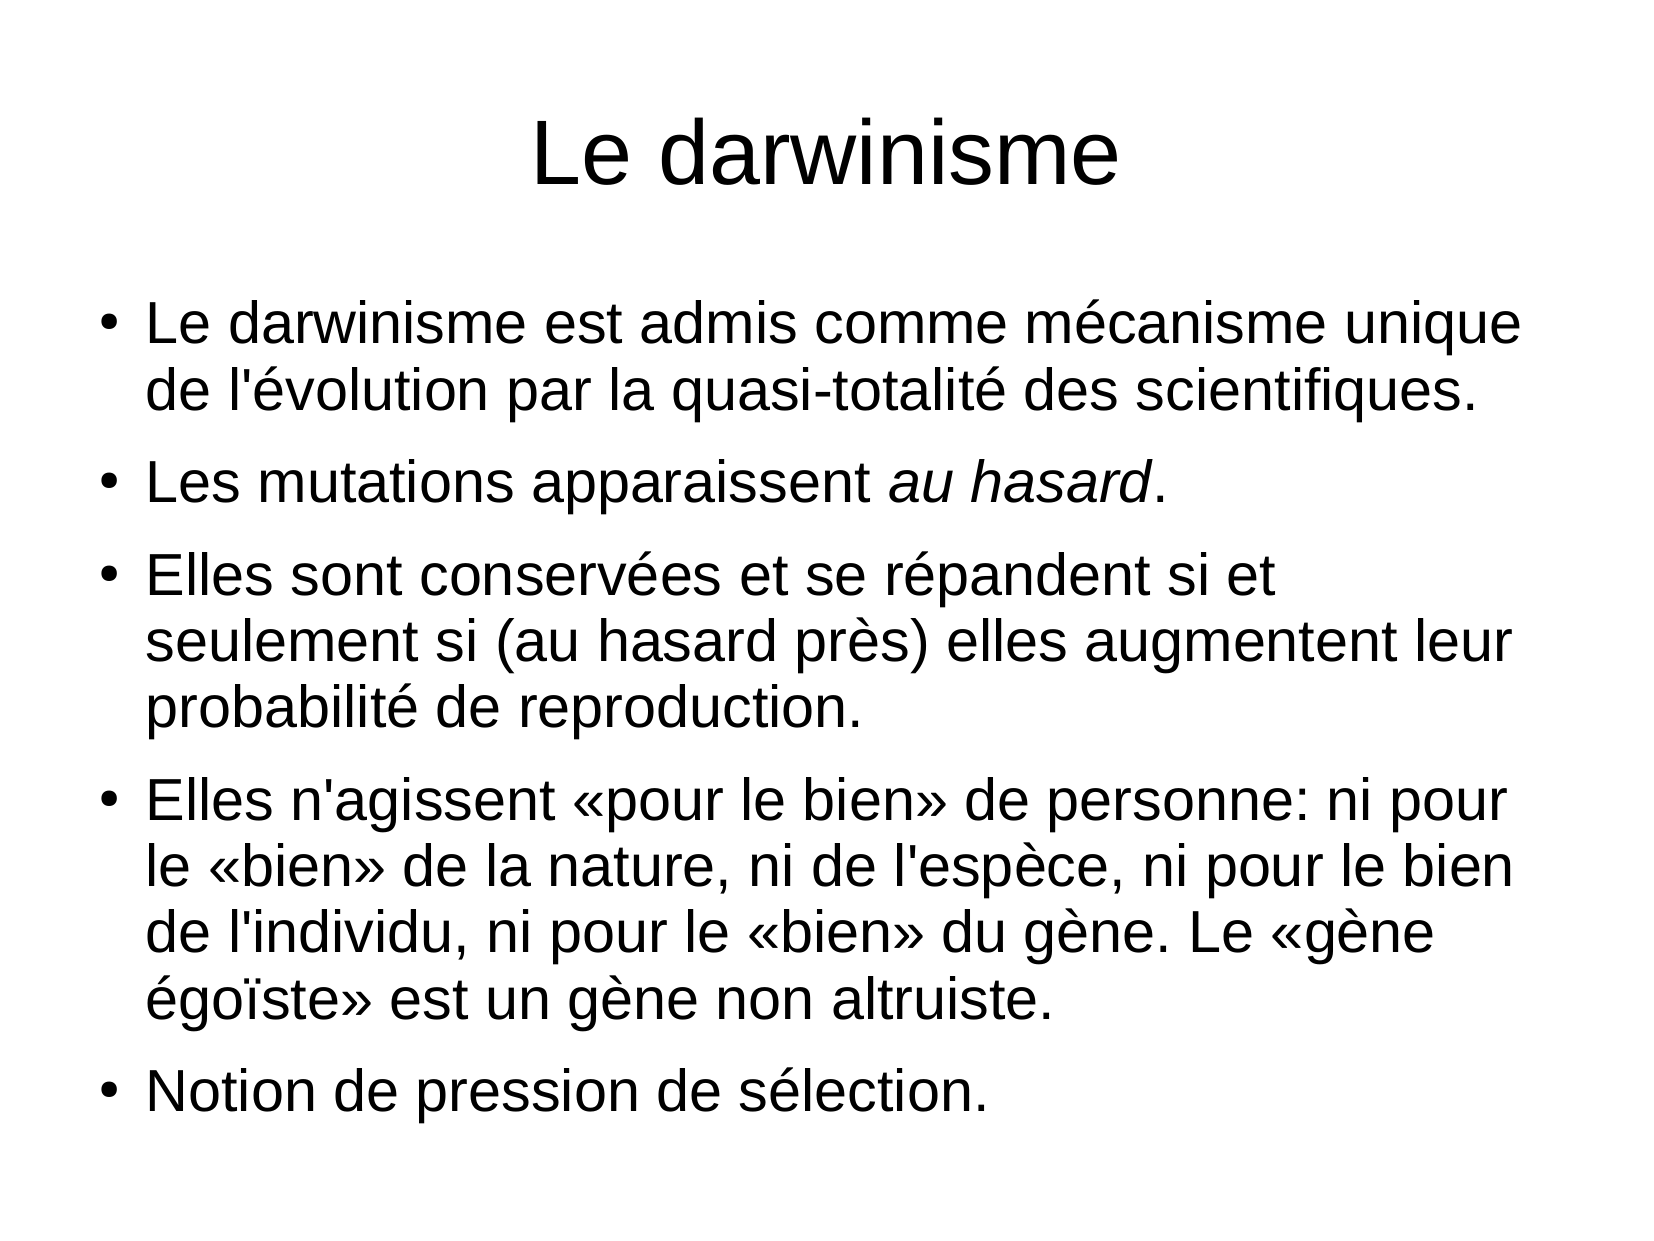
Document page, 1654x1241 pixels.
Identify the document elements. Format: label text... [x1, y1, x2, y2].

list Le darwinisme est admis comme mécanisme unique de l'évolution par la quasi-totalité des scientifiques. Les mutations apparaissent au hasard. Elles sont conservées et se répandent si et seulement si (au hasard près) elles augmentent leur probabilité de reproduction. Elles n'agissent «pour le bien» de personne: ni pour le «bien» de la nature, ni de l'espèce, ni pour le bien de l'individu, ni pour le «bien» du gène. Le «gène égoïste» est un gène non altruiste. Notion de pression de sélection. [82, 290, 1538, 1141]
title Le darwinisme [82, 49, 1571, 257]
